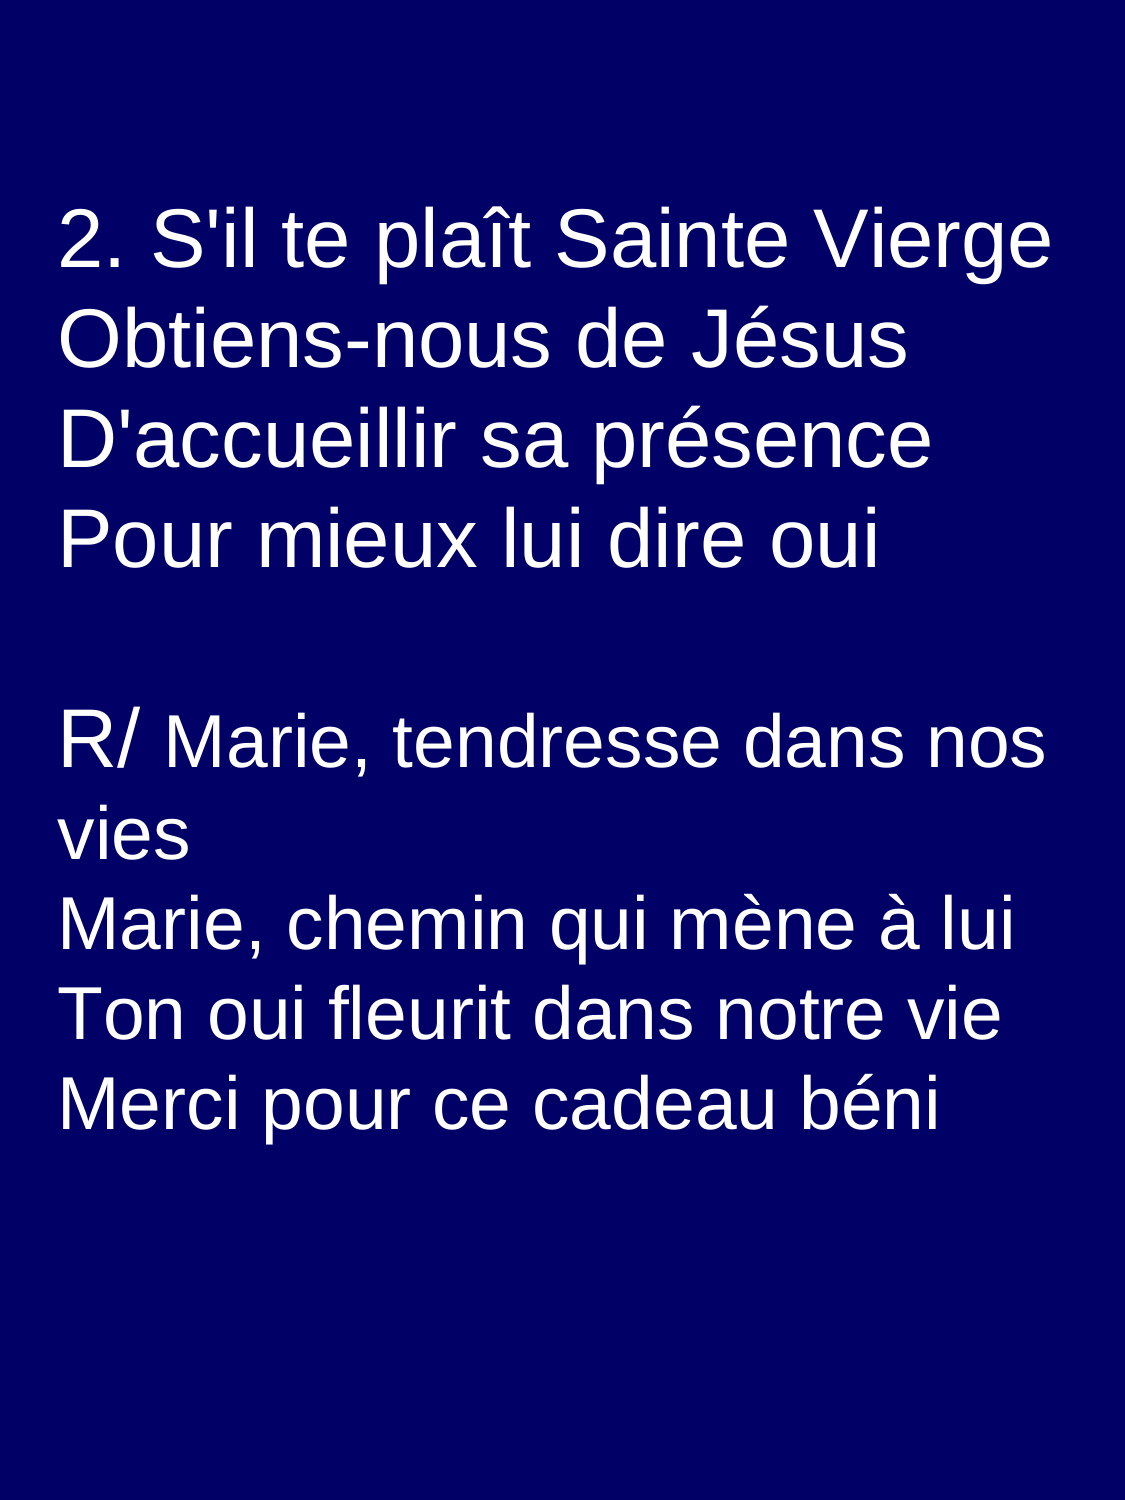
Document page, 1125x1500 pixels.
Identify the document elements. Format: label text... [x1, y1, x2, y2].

text_box 2. S'il te plaît Sainte Vierge Obtiens-nous de Jésus D'accueillir sa présence Pour mieux lui dire oui R/ Marie, tendresse dans nos vies Marie, chemin qui mène à lui Ton oui fleurit dans notre vie Merci pour ce cadeau béni [42, 76, 1106, 1453]
